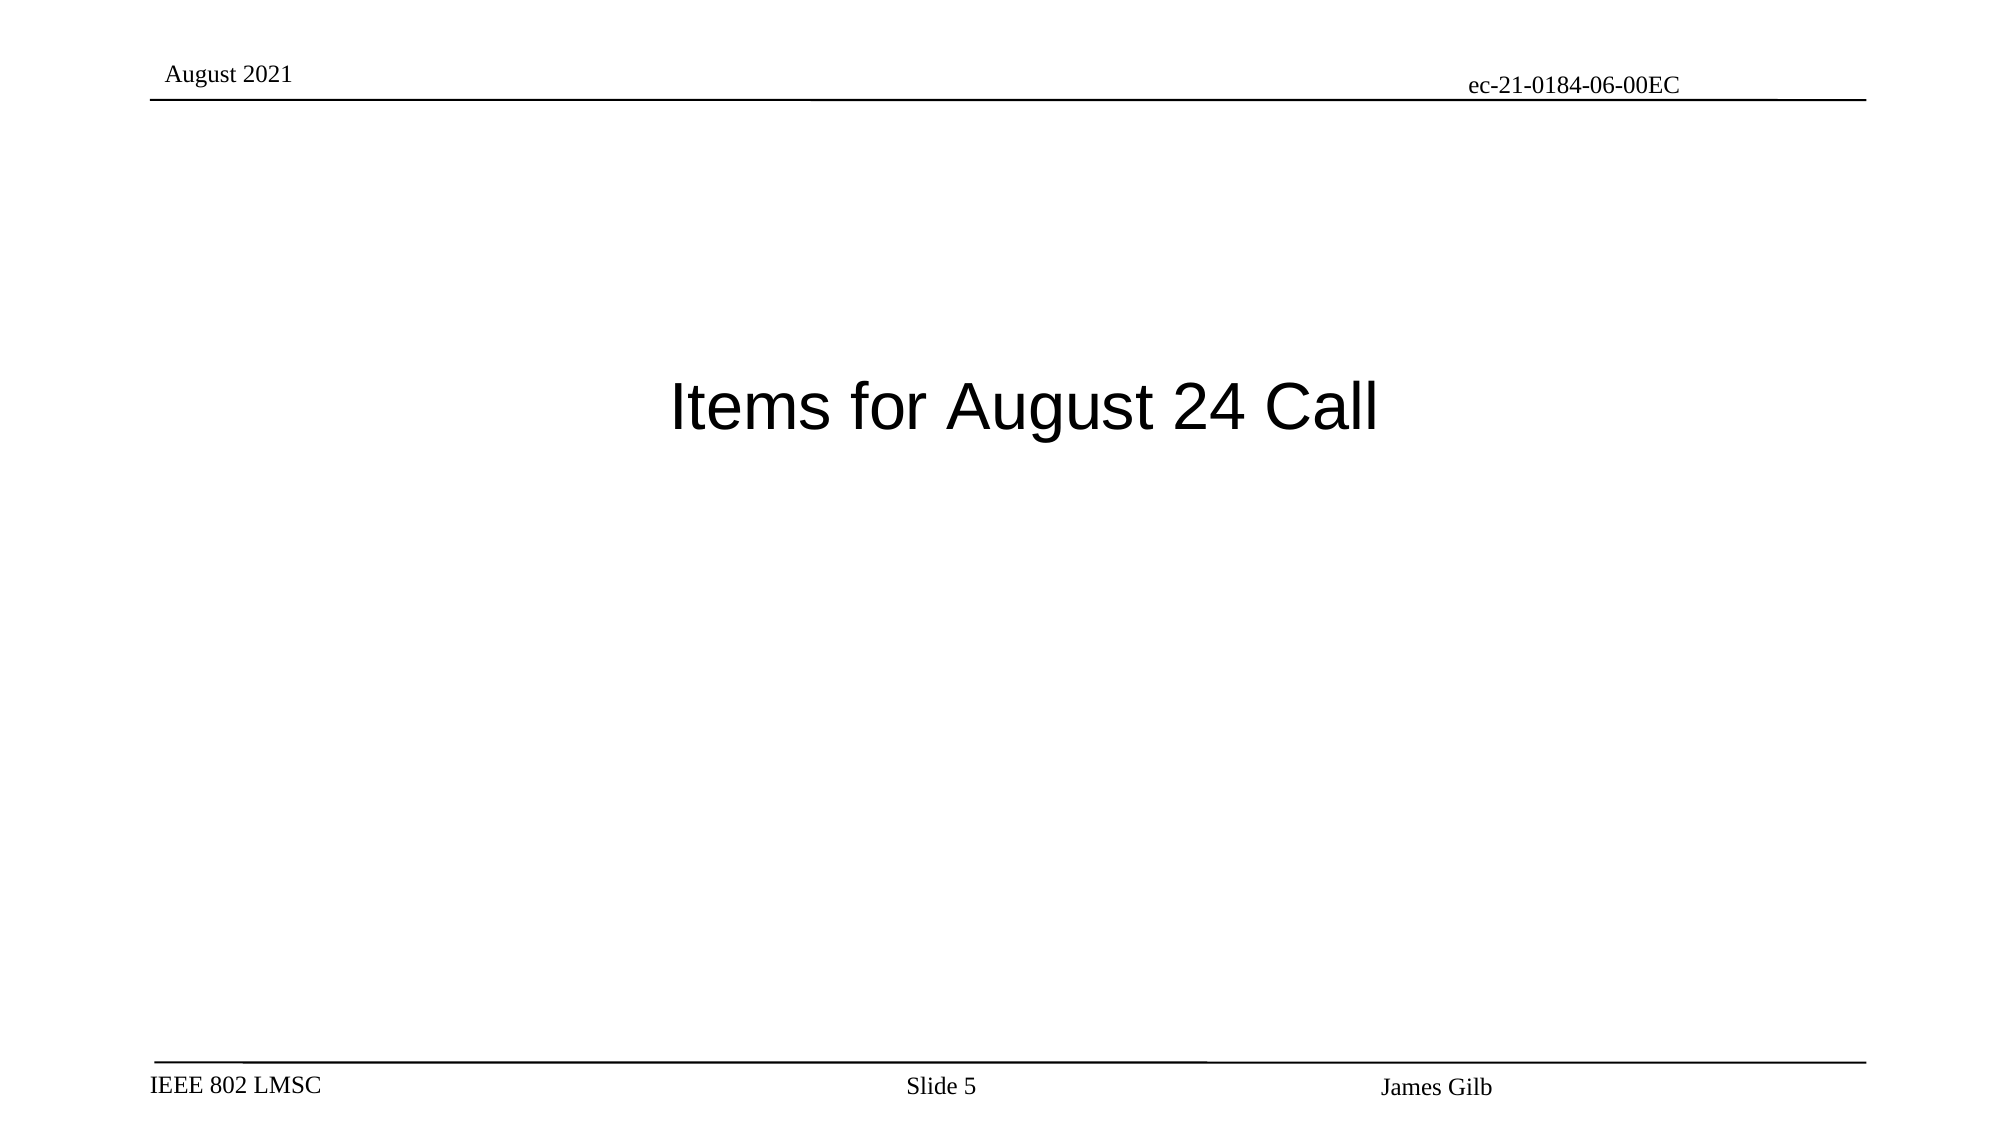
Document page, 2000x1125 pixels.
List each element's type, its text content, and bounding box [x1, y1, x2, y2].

text_box Slide [799, 1069, 1083, 1108]
subtitle Items for August 24 Call [150, 112, 1900, 693]
